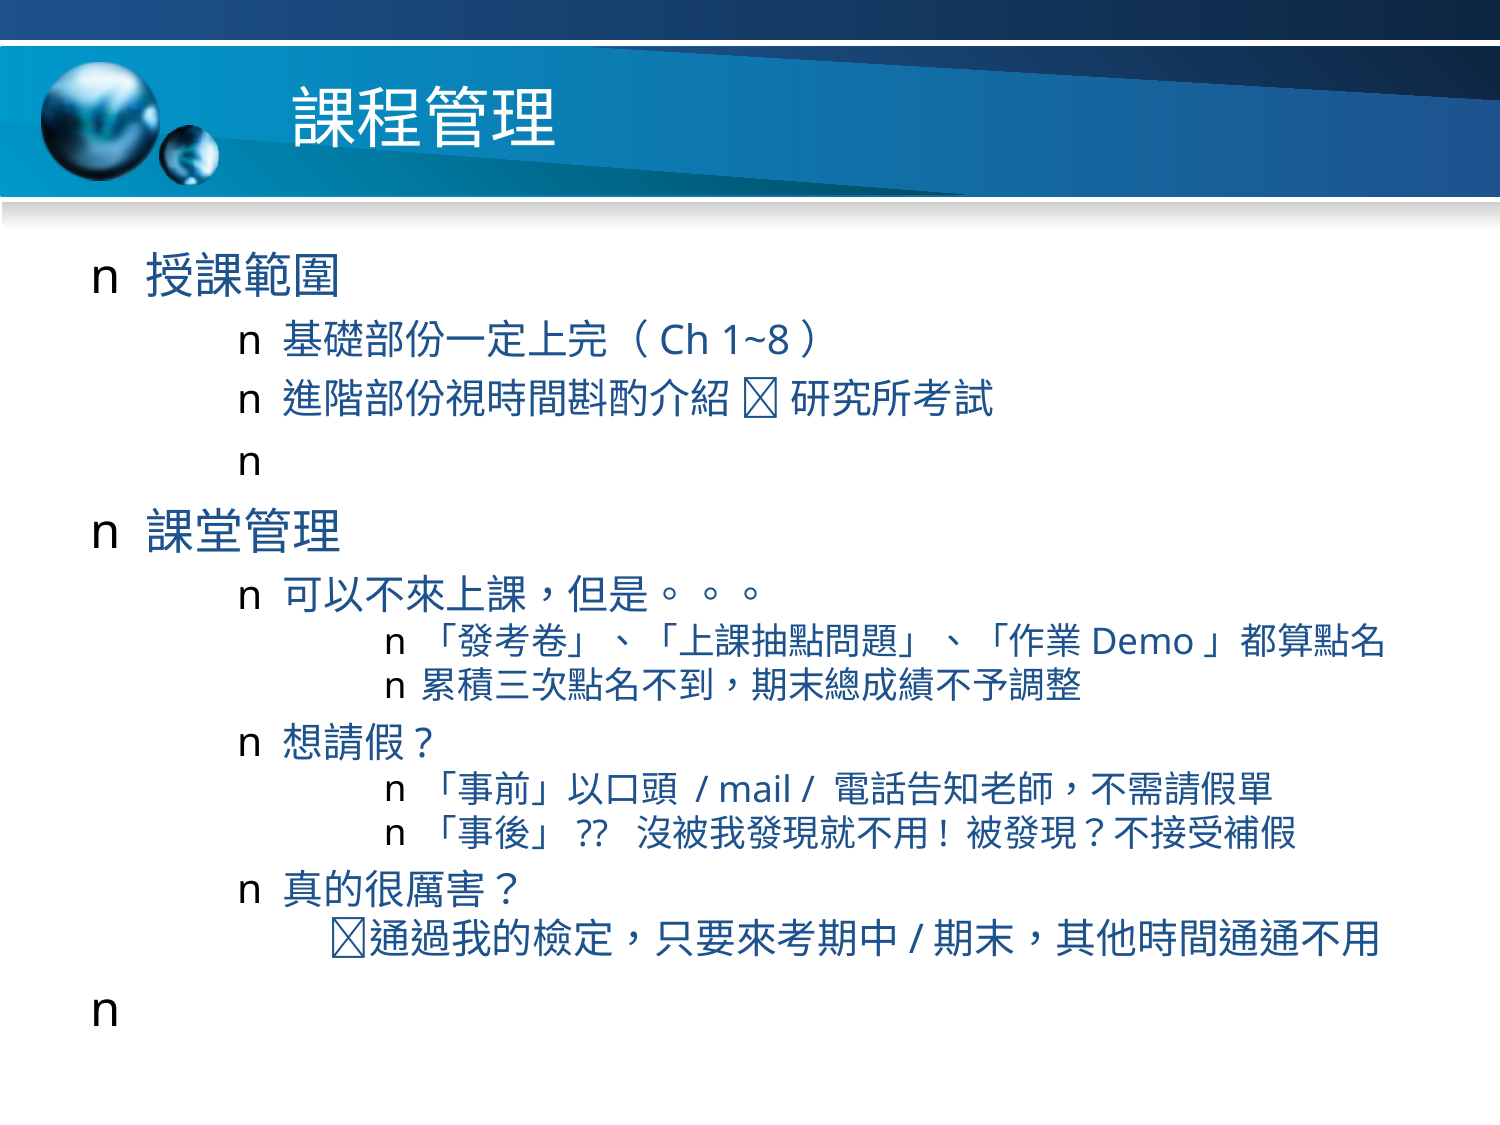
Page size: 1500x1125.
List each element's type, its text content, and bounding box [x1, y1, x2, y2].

list 授課範圍 基礎部份一定上完（Ch 1~8） 進階部份視時間斟酌介紹  研究所考試 課堂管理 可以不來上課，但是。。。 「發考卷」、「上課抽點問題」、「作業Demo」都算點名 累積三次點名不到，期末總成績不予調整 想請假? 「事前」以口頭 / mail / 電話告知老師，不需請假單 「事後」?? 沒被我發現就不用! 被發現？不接受補假 真的很厲害？ 通過我的檢定，只要來考期中/期末，其他時間通通不用 [75, 237, 1426, 1050]
title 課程管理 [275, 45, 1363, 188]
